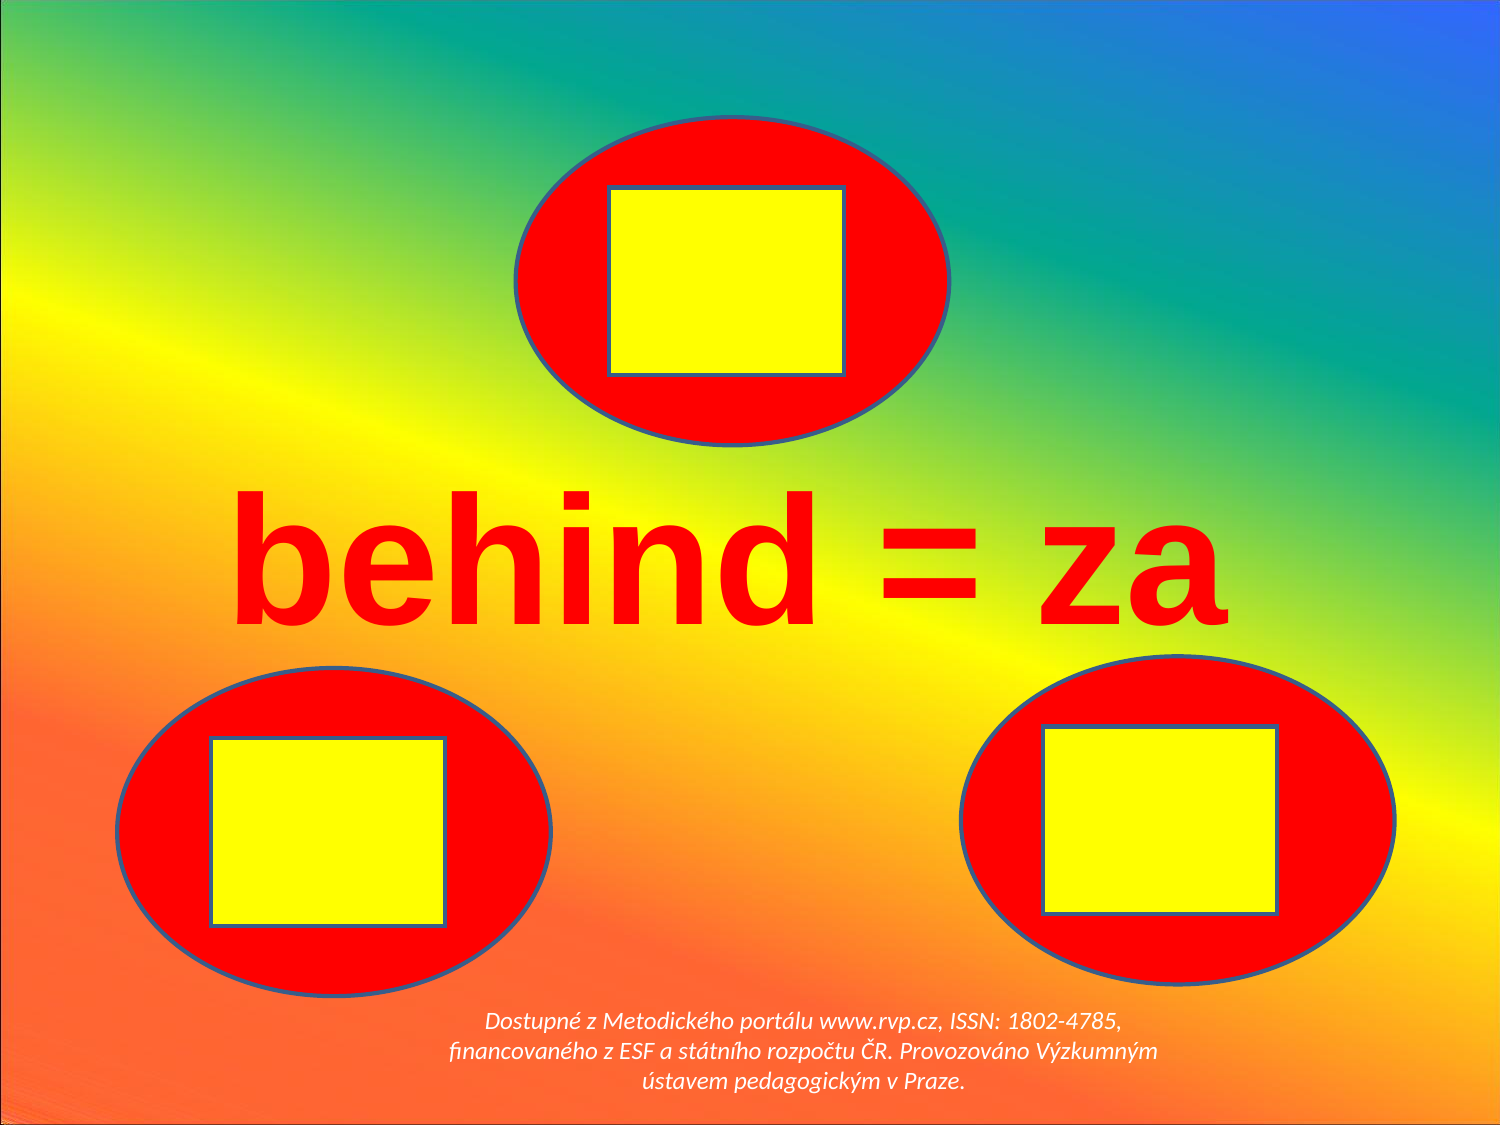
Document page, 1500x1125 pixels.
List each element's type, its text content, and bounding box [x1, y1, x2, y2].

title [368, 669, 1090, 739]
picture [0, 0, 1500, 1125]
text_box [960, 656, 1395, 985]
text_box Dostupné z Metodického portálu www.rvp.cz, ISSN: 1802-4785, financovaného z ESF a státního rozpočtu ČR. Provozováno Výzkumným ústavem pedagogickým v Praze. [421, 1019, 1187, 1080]
title [0, 316, 646, 739]
text_box behind = za [210, 433, 1337, 669]
text_box [515, 117, 950, 446]
title [819, 316, 1465, 739]
text_box [117, 667, 551, 997]
